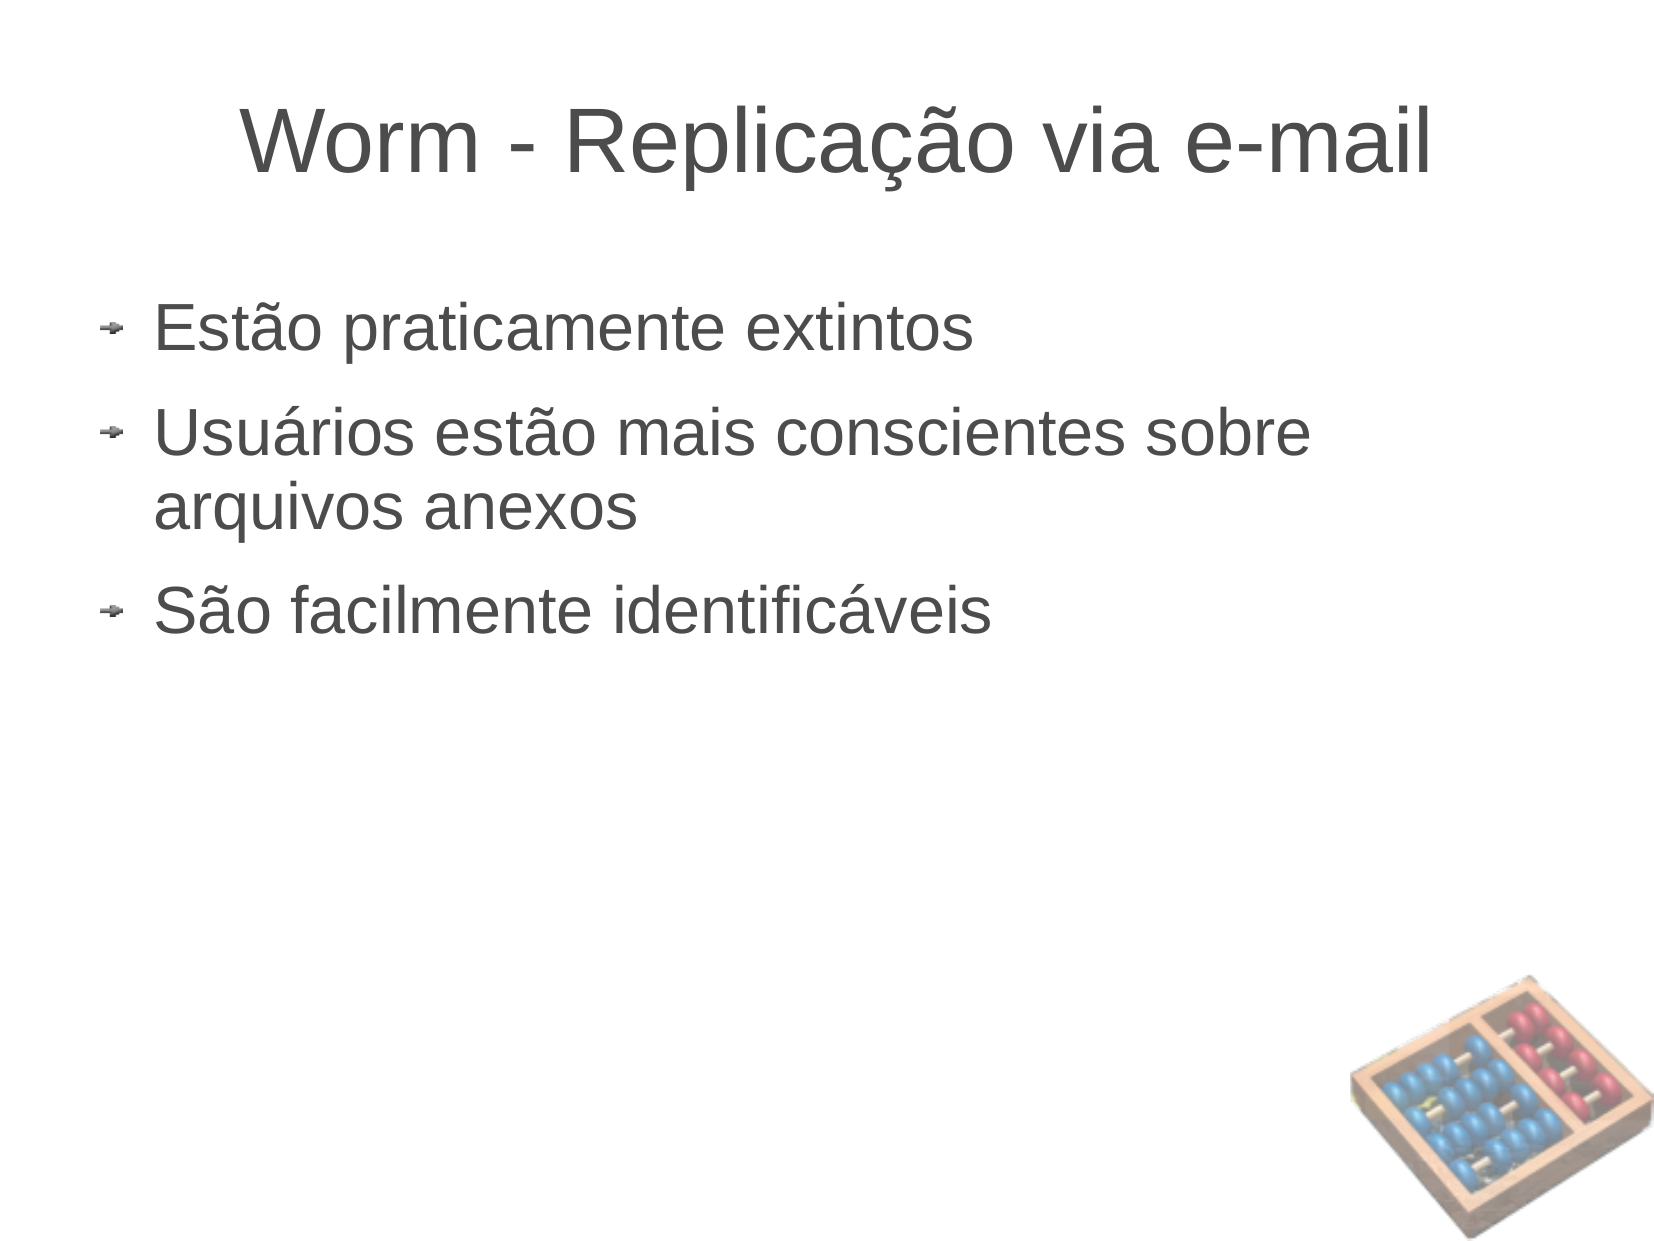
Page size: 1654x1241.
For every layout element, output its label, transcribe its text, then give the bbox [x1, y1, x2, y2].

title Worm - Replicação via e-mail [75, 44, 1601, 238]
list Estão praticamente extintos Usuários estão mais conscientes sobre arquivos anexos São facilmente identificáveis [82, 290, 1571, 1109]
